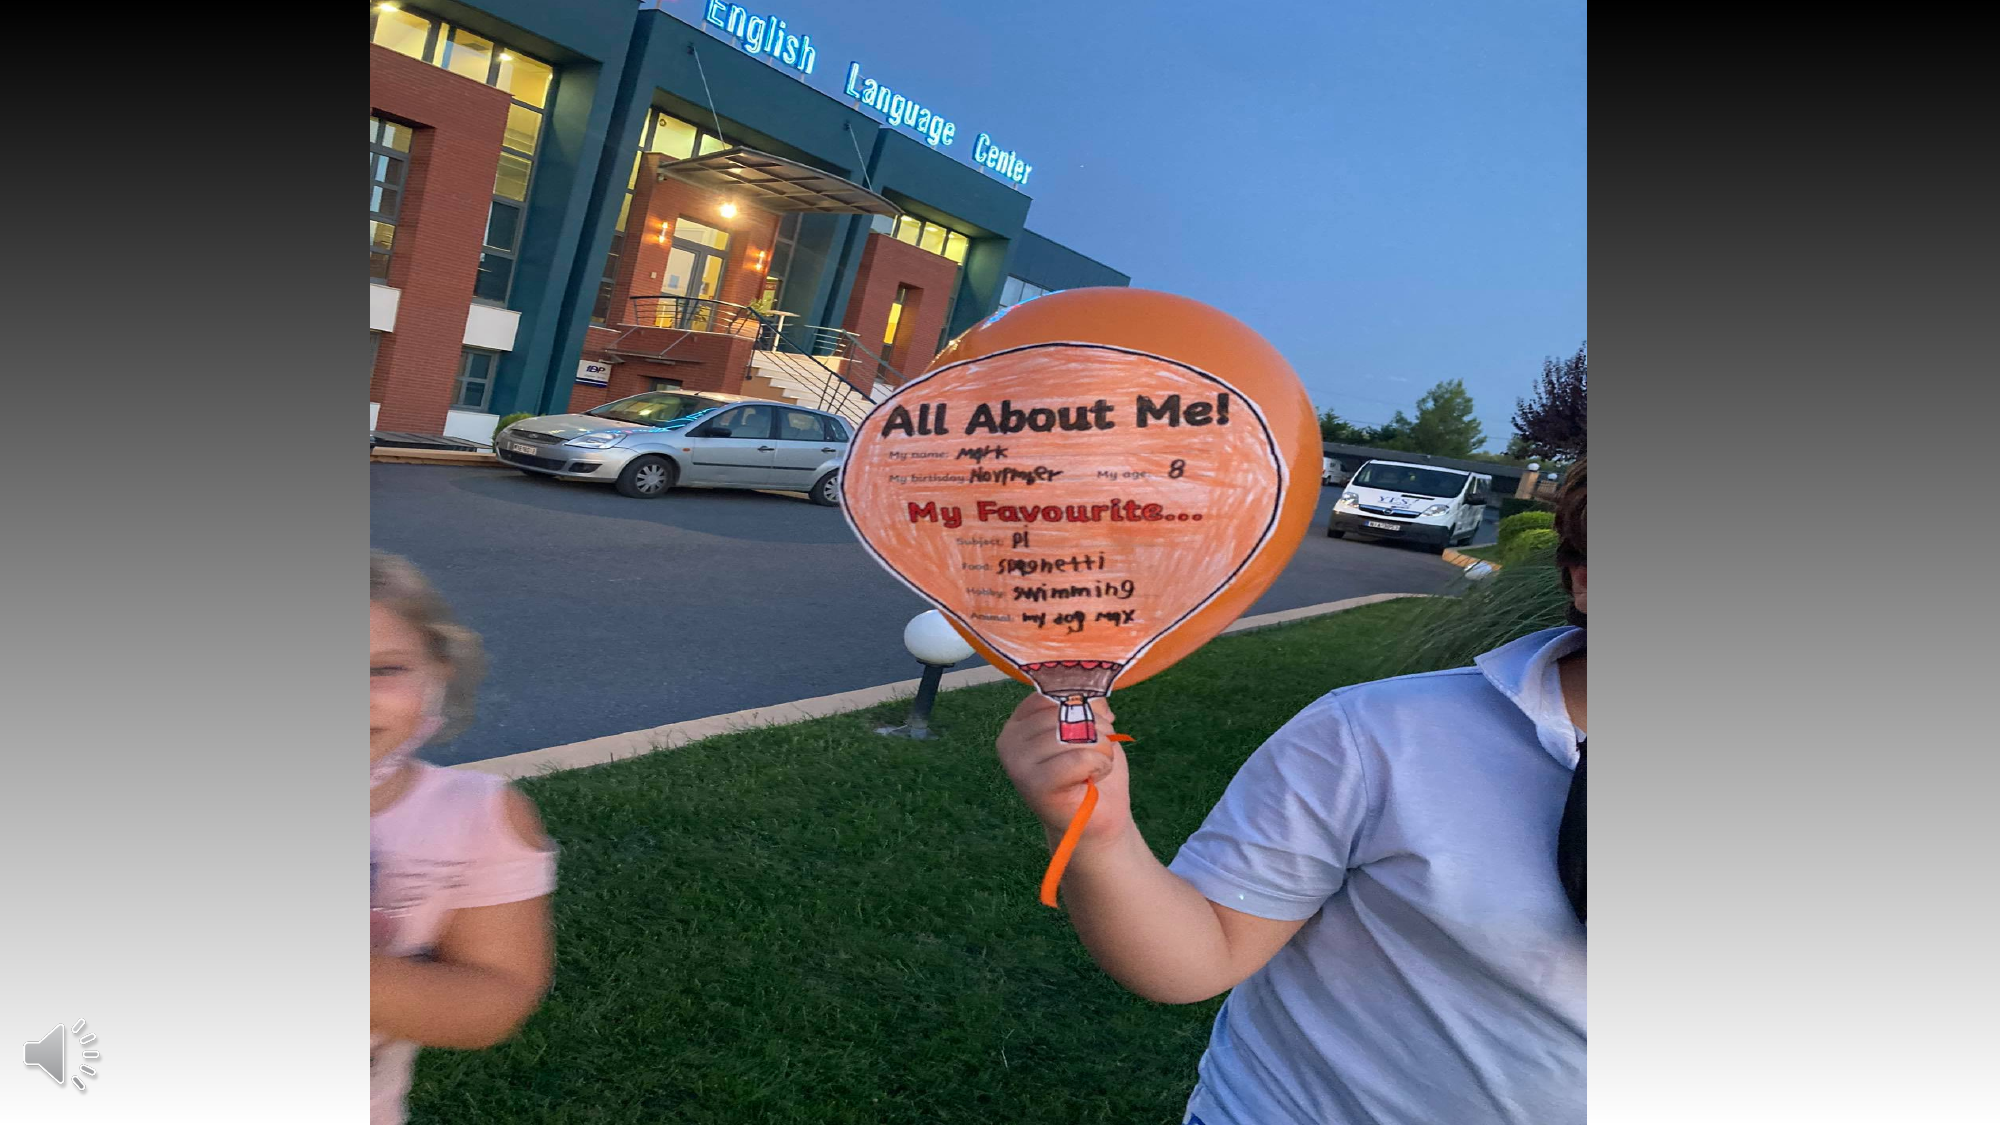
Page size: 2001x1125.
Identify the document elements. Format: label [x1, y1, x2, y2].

picture [370, 0, 1587, 1125]
picture [23, 1016, 104, 1097]
